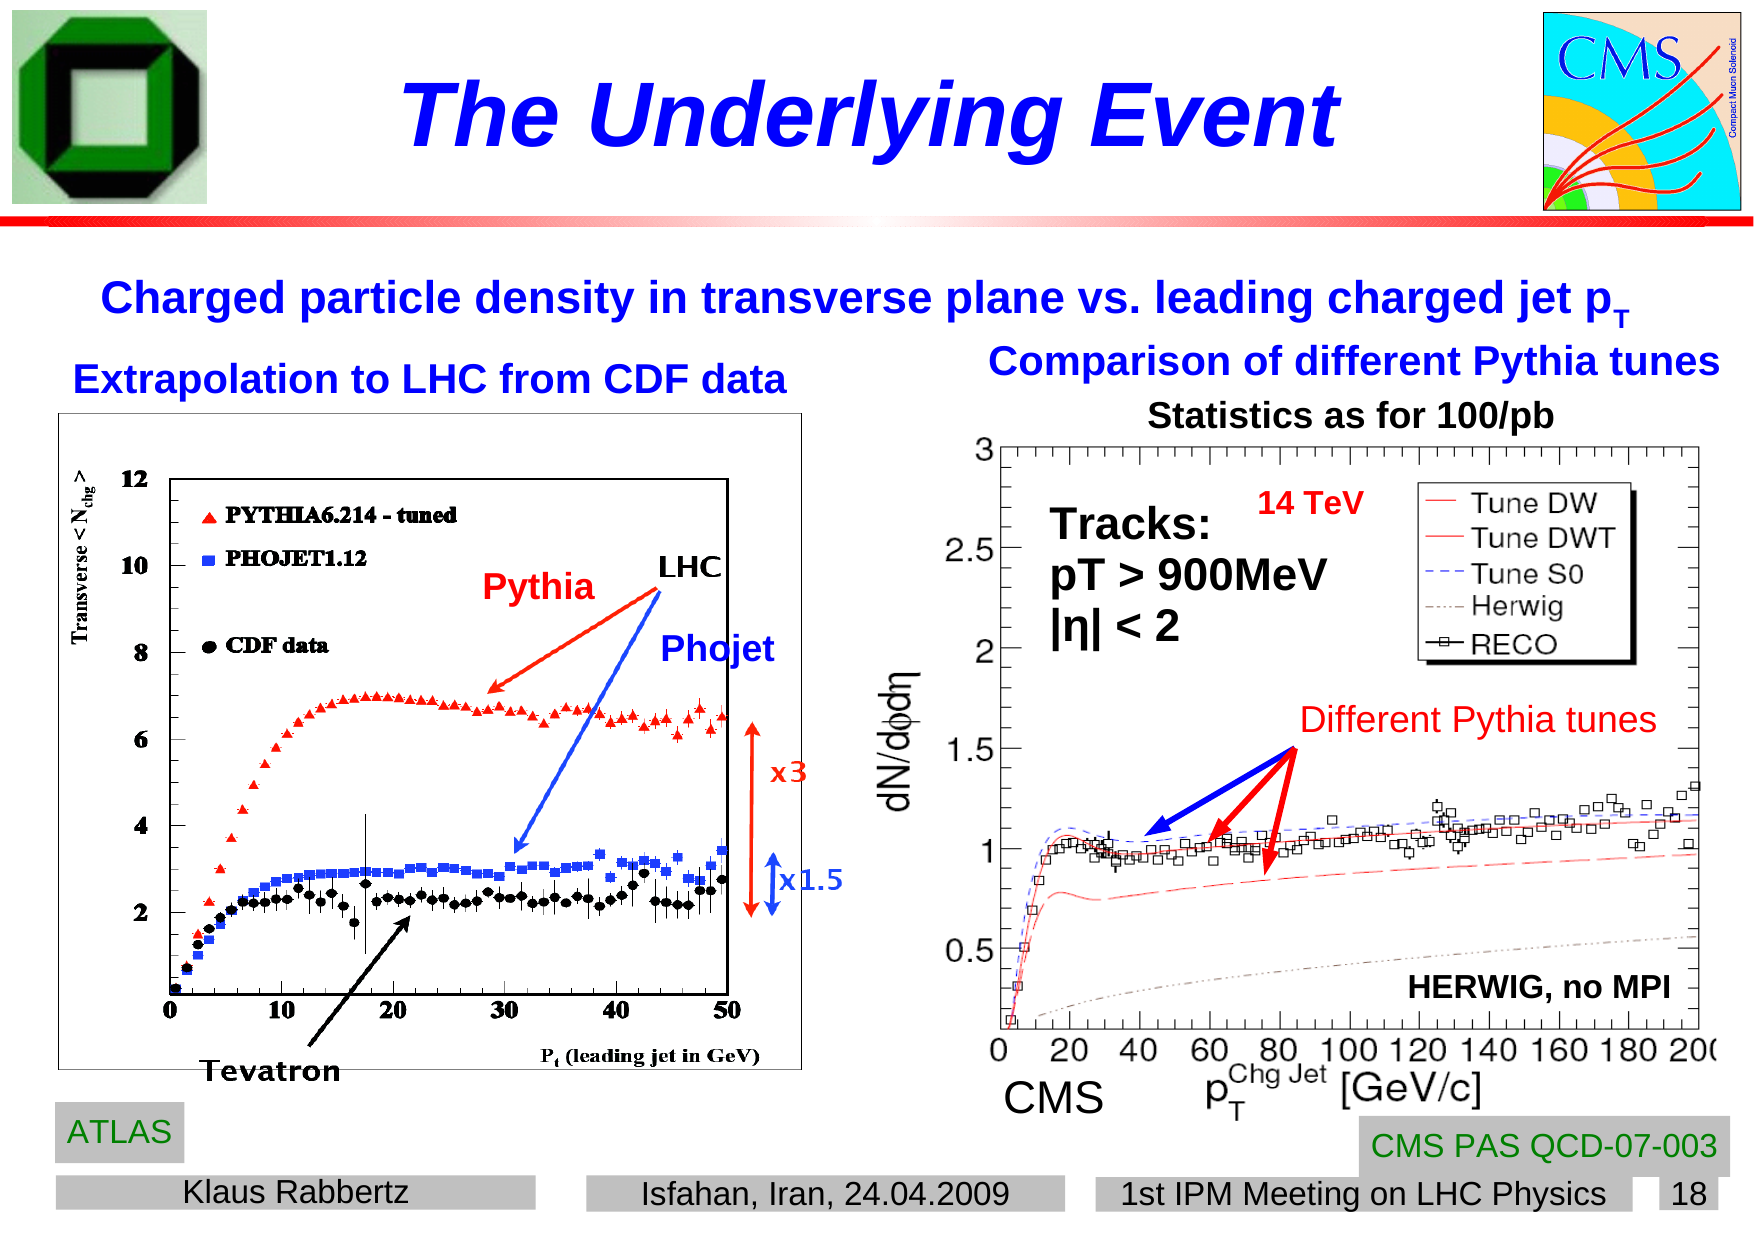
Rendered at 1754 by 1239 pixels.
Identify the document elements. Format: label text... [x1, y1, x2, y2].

text_box Statistics as for 100/pb [1135, 382, 1568, 450]
text_box Extrapolation to LHC from CDF data [60, 343, 800, 415]
text_box CMS [991, 1060, 1117, 1136]
text_box Comparison of different Pythia tunes [976, 326, 1733, 398]
picture [861, 428, 1722, 1128]
text_box ATLAS [55, 1102, 185, 1164]
picture [12, 10, 207, 204]
text_box HERWIG, no MPI [1395, 956, 1684, 1019]
picture [1542, 11, 1742, 211]
text_box Charged particle density in transverse plane vs. leading charged jet pT [88, 260, 1698, 348]
title The Underlying Event [222, 11, 1516, 219]
text_box 14 TeV [1245, 473, 1377, 535]
text_box Phojet [648, 616, 788, 683]
text_box Pythia [470, 553, 607, 621]
text_box Tracks: pT > 900MeV |η| < 2 [1037, 485, 1341, 667]
picture [54, 409, 846, 1086]
text_box CMS PAS QCD-07-003 [1358, 1115, 1731, 1177]
text_box Different Pythia tunes [1287, 687, 1669, 753]
